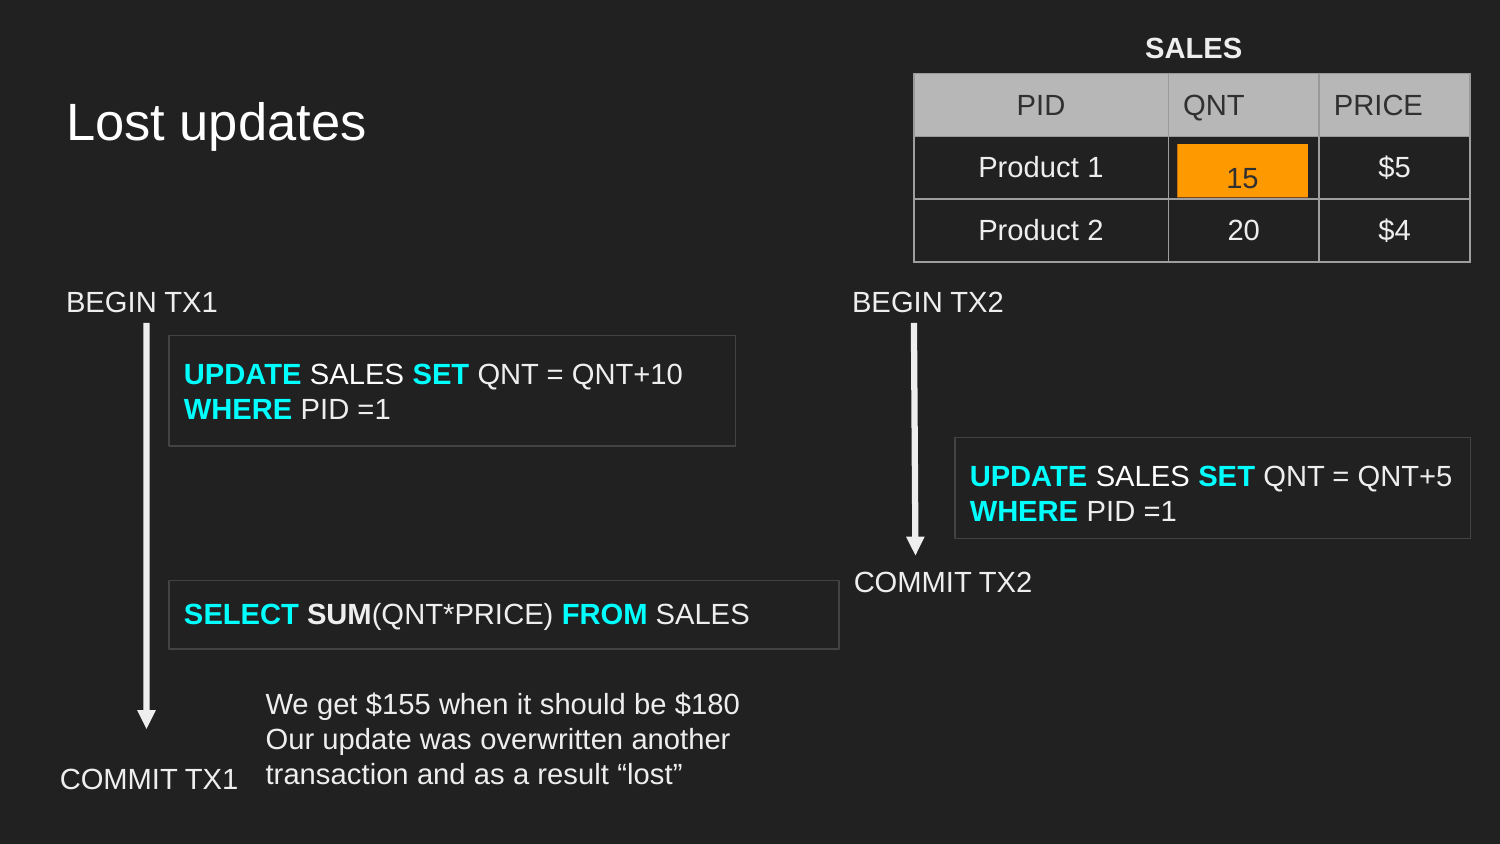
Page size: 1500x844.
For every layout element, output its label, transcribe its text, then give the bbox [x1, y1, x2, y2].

table_cell Product 2 [915, 200, 1168, 261]
table_header PRICE [1320, 74, 1469, 136]
table_header PID [915, 74, 1168, 136]
text_box SELECT SUM(QNT*PRICE) FROM SALES [168, 580, 839, 649]
table_cell $5 [1320, 137, 1469, 198]
text_box COMMIT TX1 [44, 744, 263, 799]
text_box 15 [1177, 144, 1308, 198]
table_cell $4 [1320, 200, 1469, 261]
table_cell Product 1 [915, 137, 1168, 198]
text_box SALES [1130, 13, 1280, 68]
text_box COMMIT TX2 [838, 548, 1104, 602]
table_header QNT [1169, 74, 1318, 136]
text_box We get $155 when it should be $180 Our update was overwritten another transaction and as a result “lost” [250, 670, 818, 792]
text_box UPDATE SALES SET QNT = QNT+10 WHERE PID =1 [168, 335, 736, 447]
text_box BEGIN TX2 [837, 267, 1021, 322]
table_cell 10 [1169, 137, 1318, 198]
title Lost updates [51, 72, 411, 167]
text_box UPDATE SALES SET QNT = QNT+5 WHERE PID =1 [954, 437, 1471, 539]
table_cell 20 [1169, 200, 1318, 261]
text_box BEGIN TX1 [51, 267, 235, 322]
